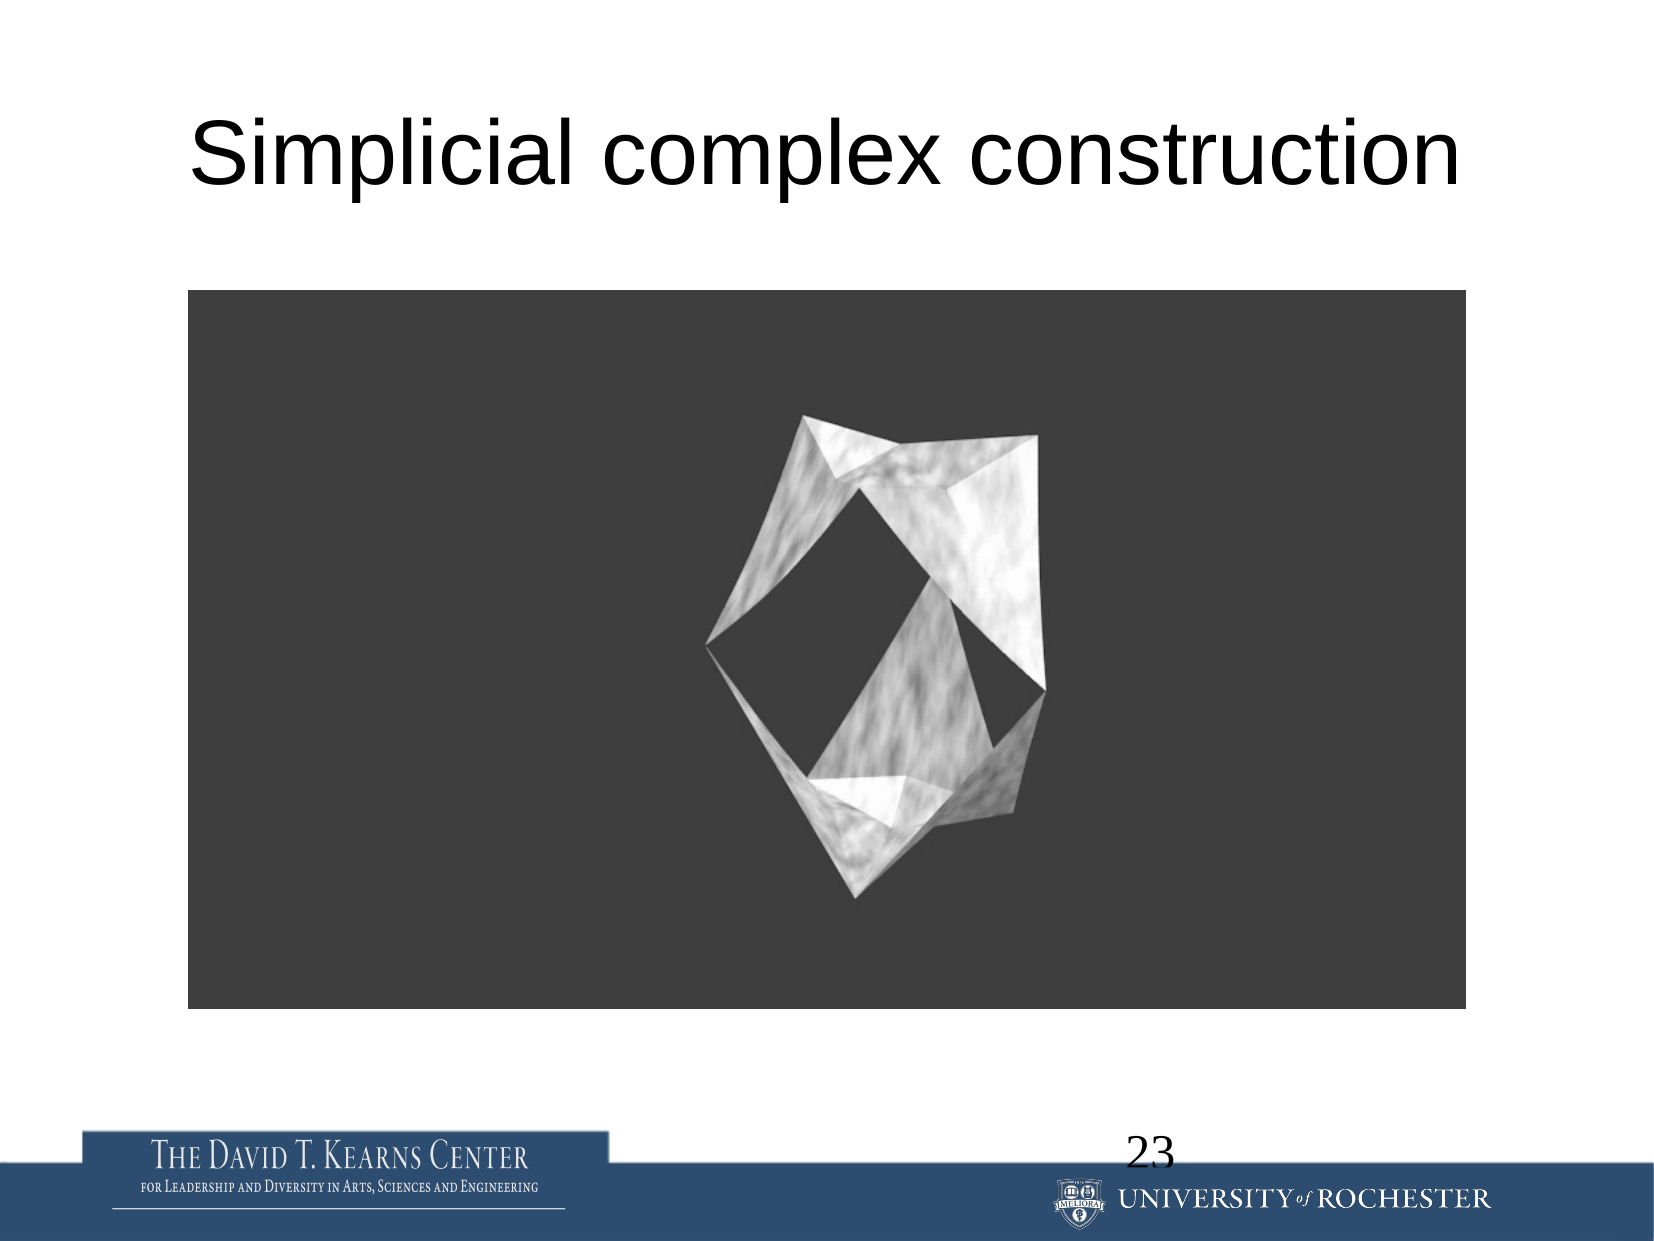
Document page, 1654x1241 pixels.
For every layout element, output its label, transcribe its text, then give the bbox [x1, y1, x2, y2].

picture [0, 0, 1654, 1241]
picture [1053, 1178, 1492, 1230]
title Simplicial complex construction [82, 49, 1571, 257]
text_box [187, 290, 1466, 1010]
